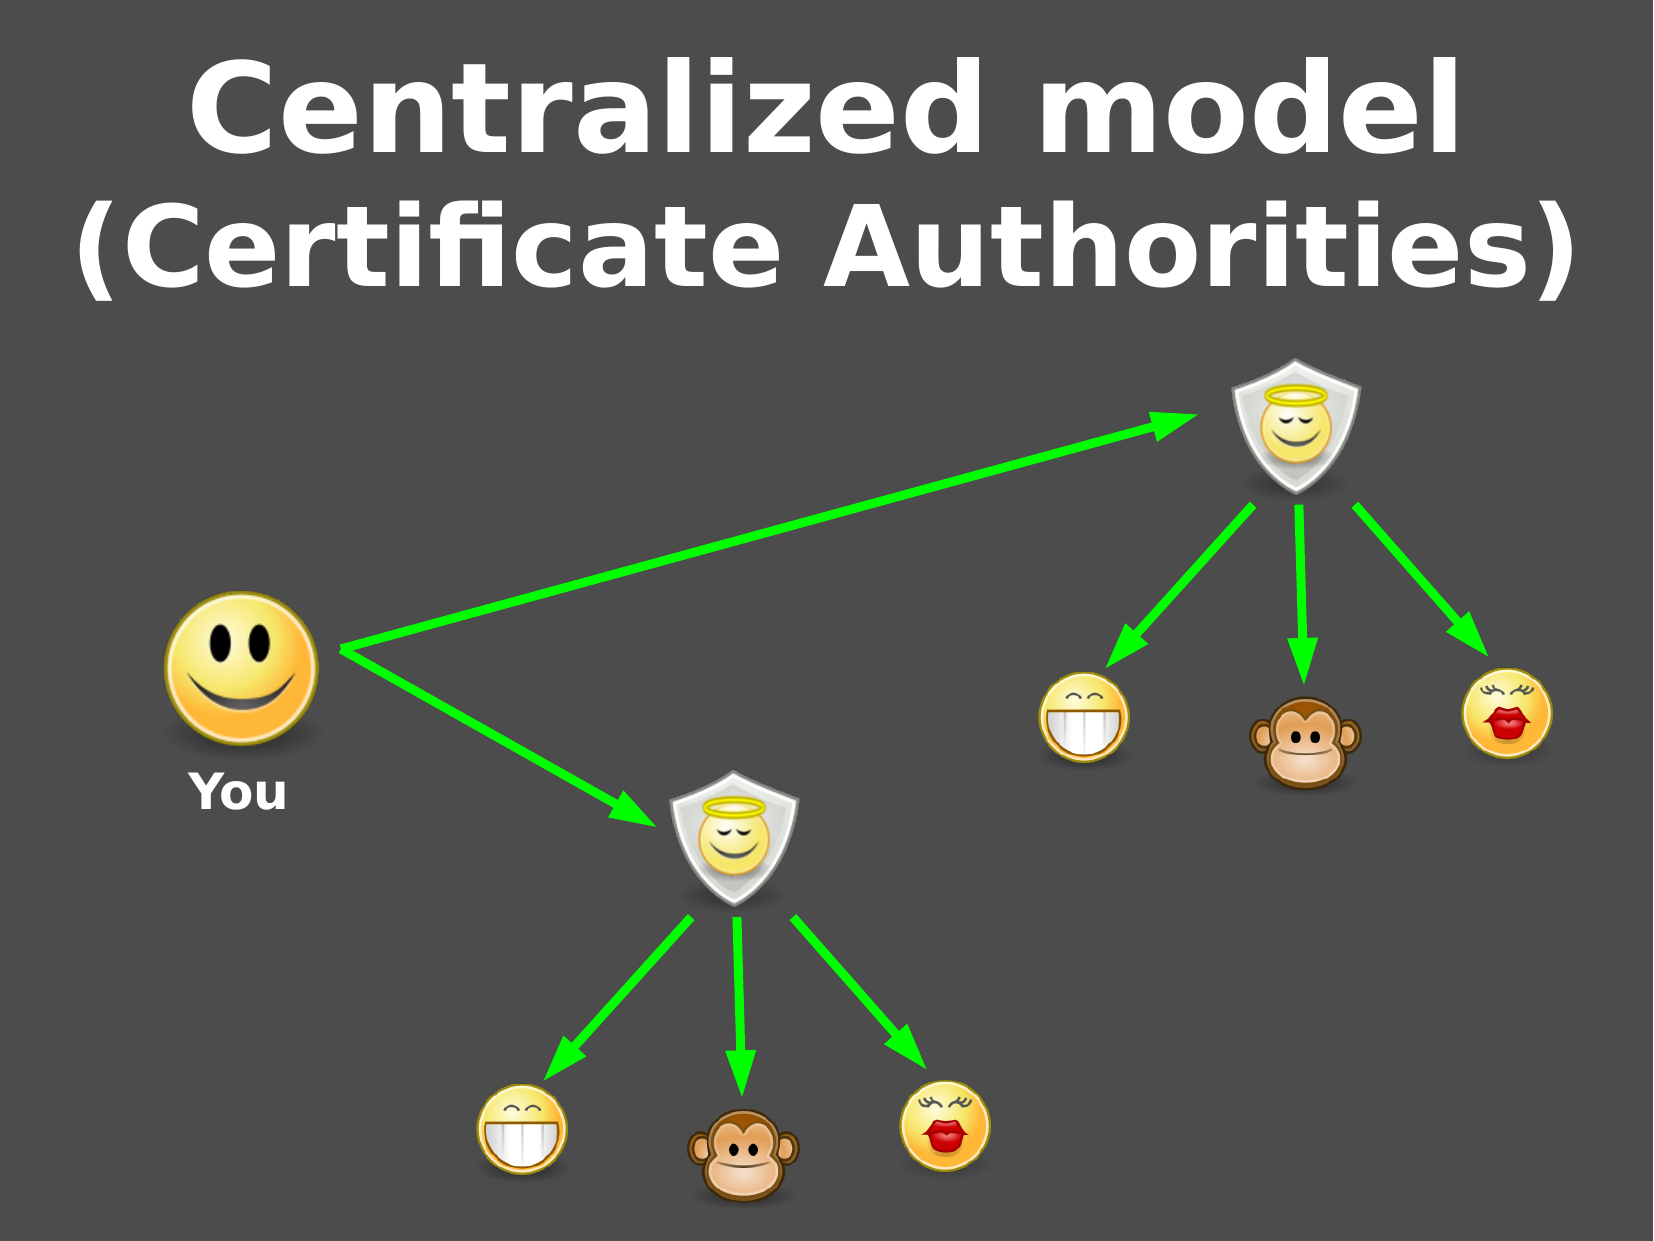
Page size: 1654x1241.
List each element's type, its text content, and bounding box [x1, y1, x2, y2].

picture [656, 760, 813, 918]
picture [1447, 656, 1565, 774]
picture [1246, 684, 1364, 802]
text_box Centralized model (Certificate Authorities) [39, 28, 1615, 321]
picture [1024, 660, 1142, 778]
picture [462, 1072, 580, 1191]
text_box You [173, 755, 305, 830]
picture [1218, 348, 1375, 505]
picture [140, 572, 341, 773]
picture [684, 1096, 802, 1215]
picture [885, 1068, 1003, 1187]
